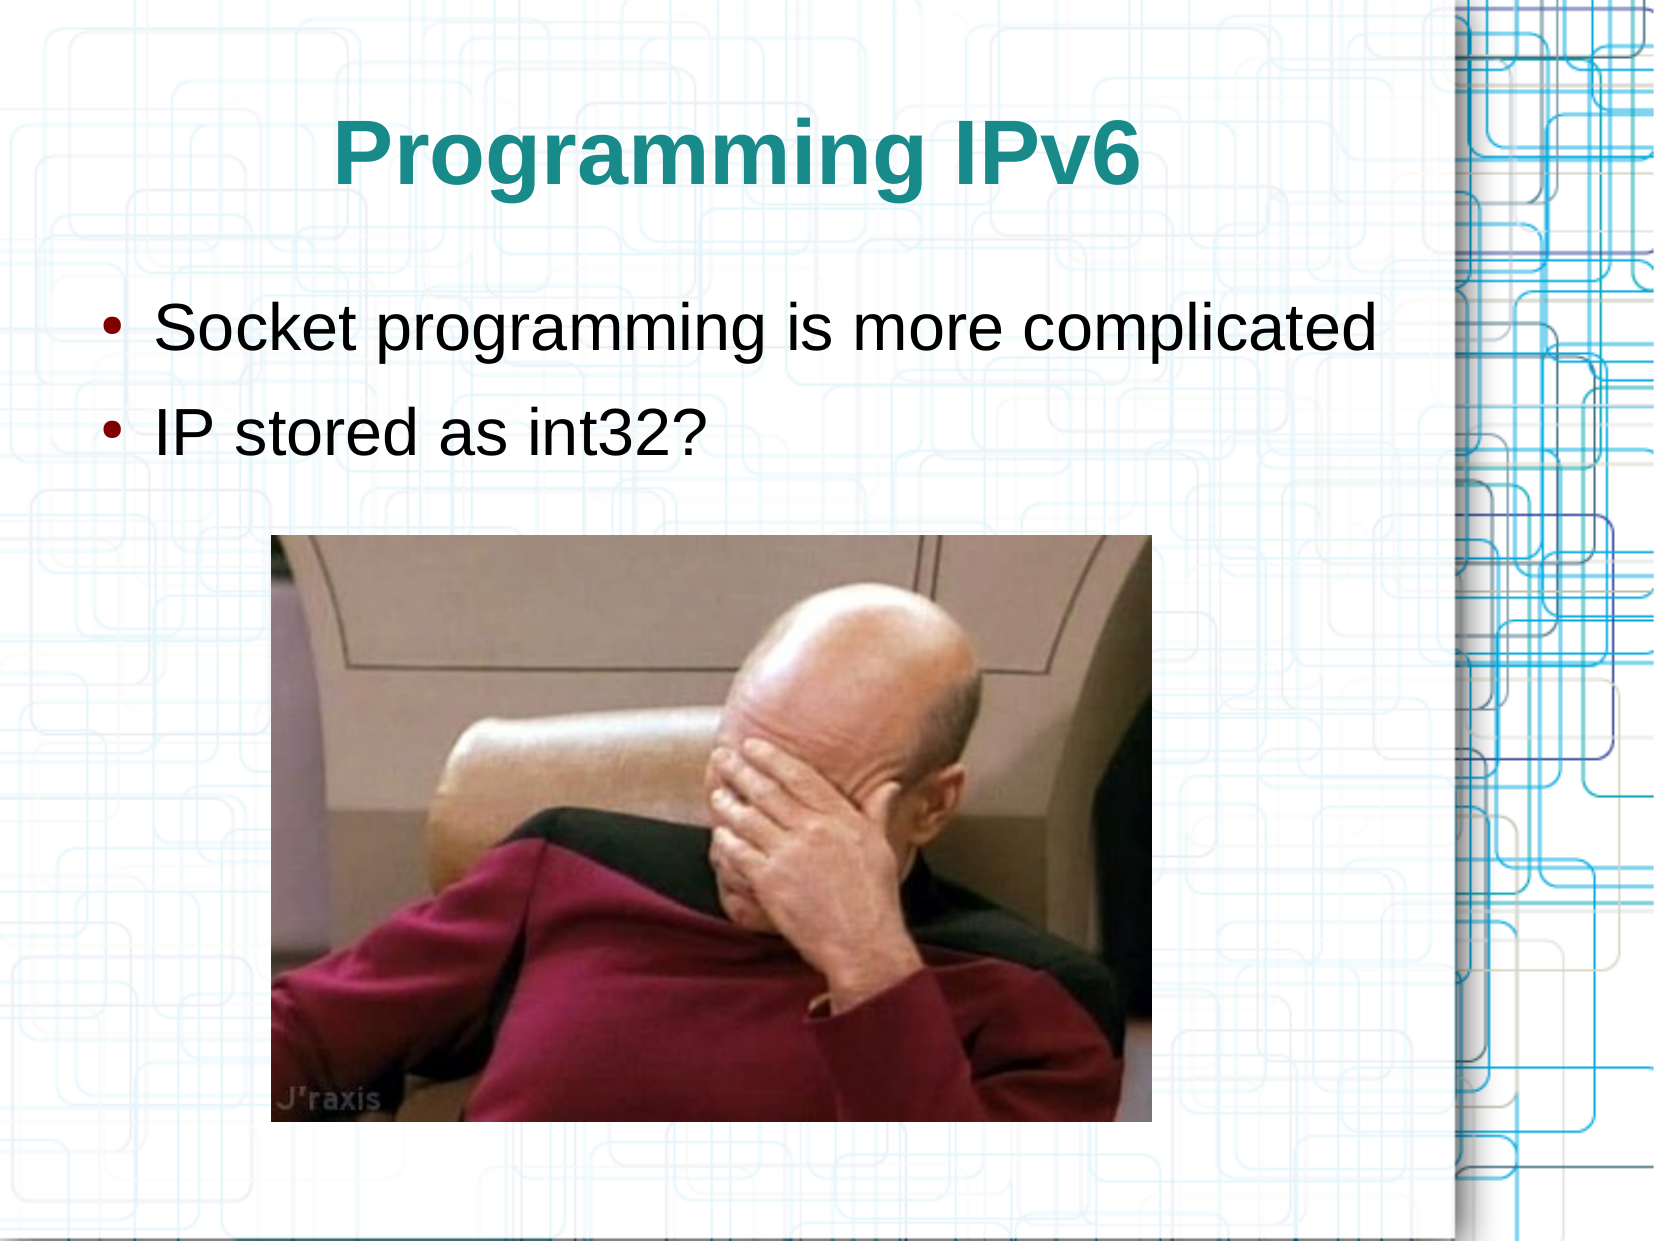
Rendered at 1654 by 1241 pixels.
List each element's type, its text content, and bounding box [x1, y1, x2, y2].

picture [0, 0, 1654, 1241]
list Socket programming is more complicated IP stored as int32? [82, 290, 1418, 1094]
title Programming IPv6 [59, 56, 1418, 250]
